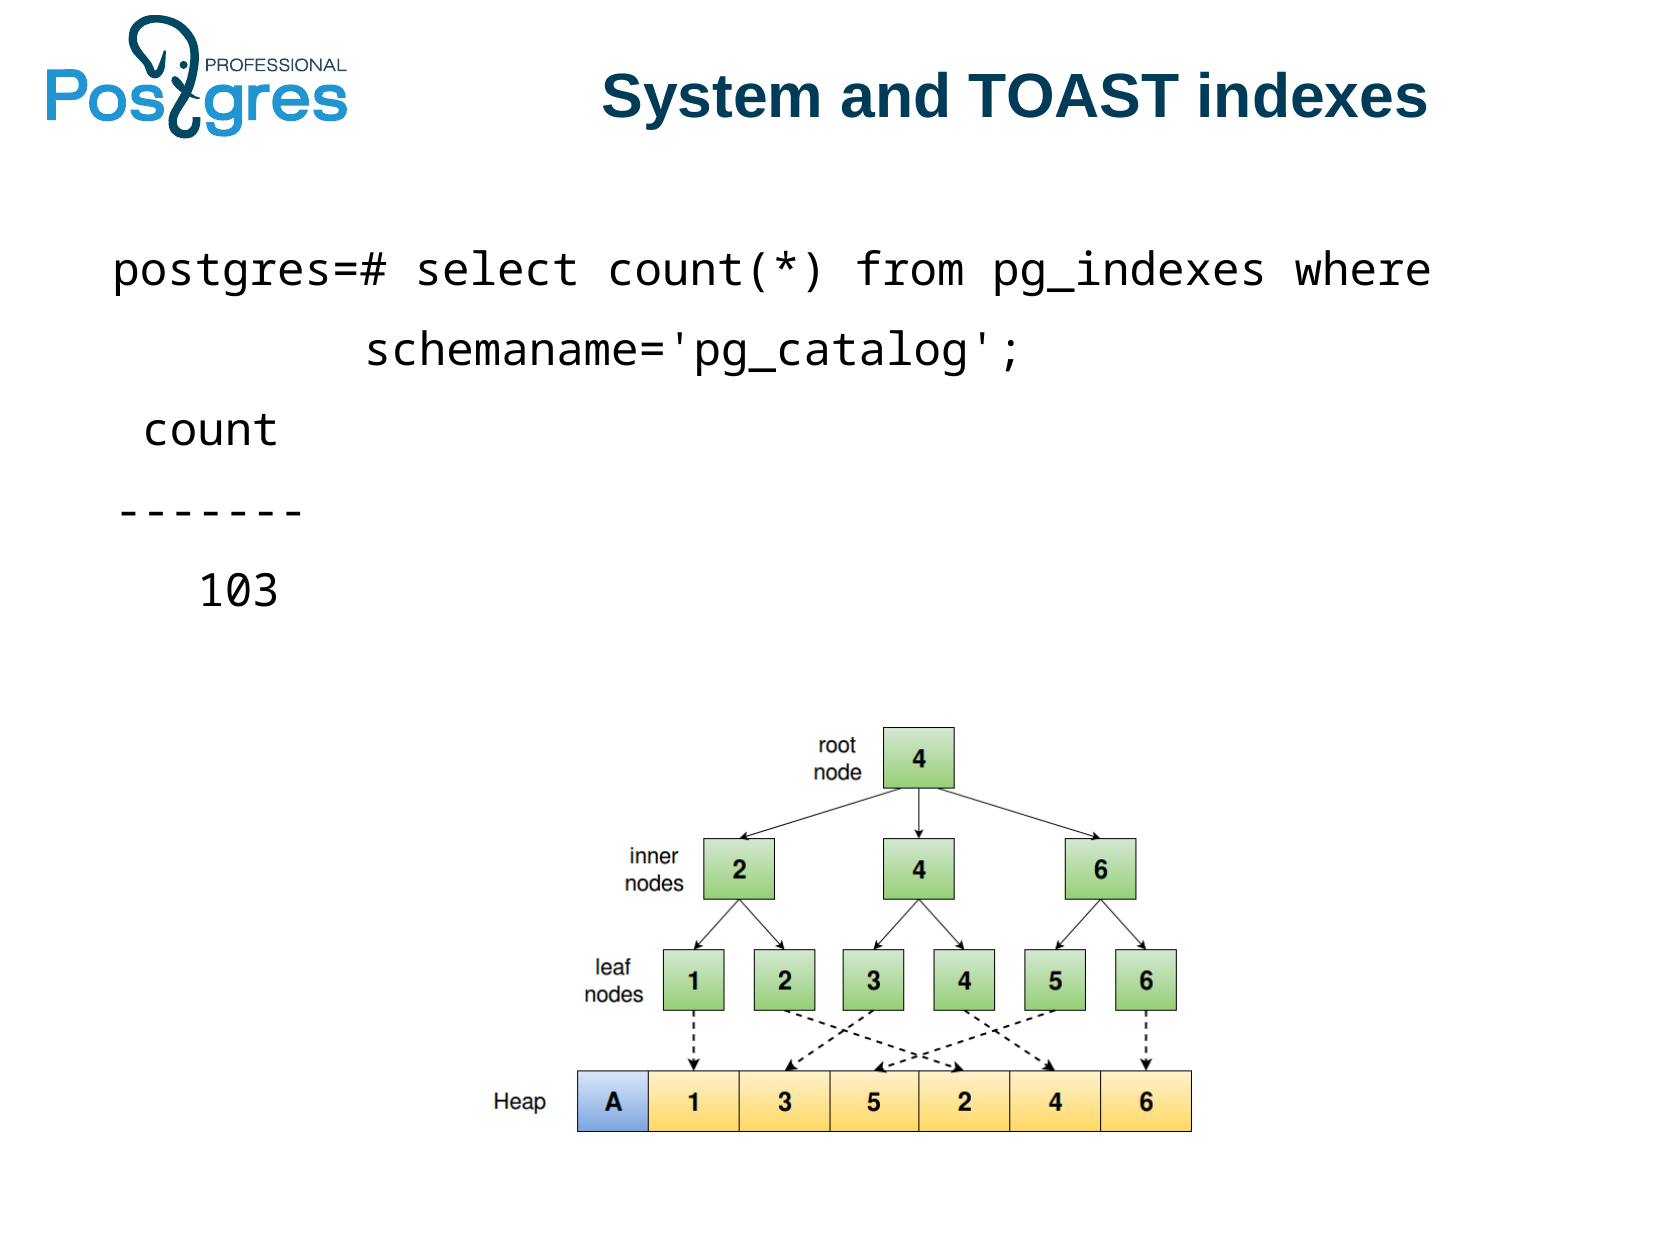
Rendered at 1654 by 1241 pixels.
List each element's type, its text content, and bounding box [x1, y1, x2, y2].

title System and TOAST indexes [389, 20, 1607, 171]
list postgres=# select count(*) from pg_indexes where schemaname='pg_catalog'; count ------- 103 [41, 236, 1601, 1193]
picture [460, 726, 1193, 1133]
